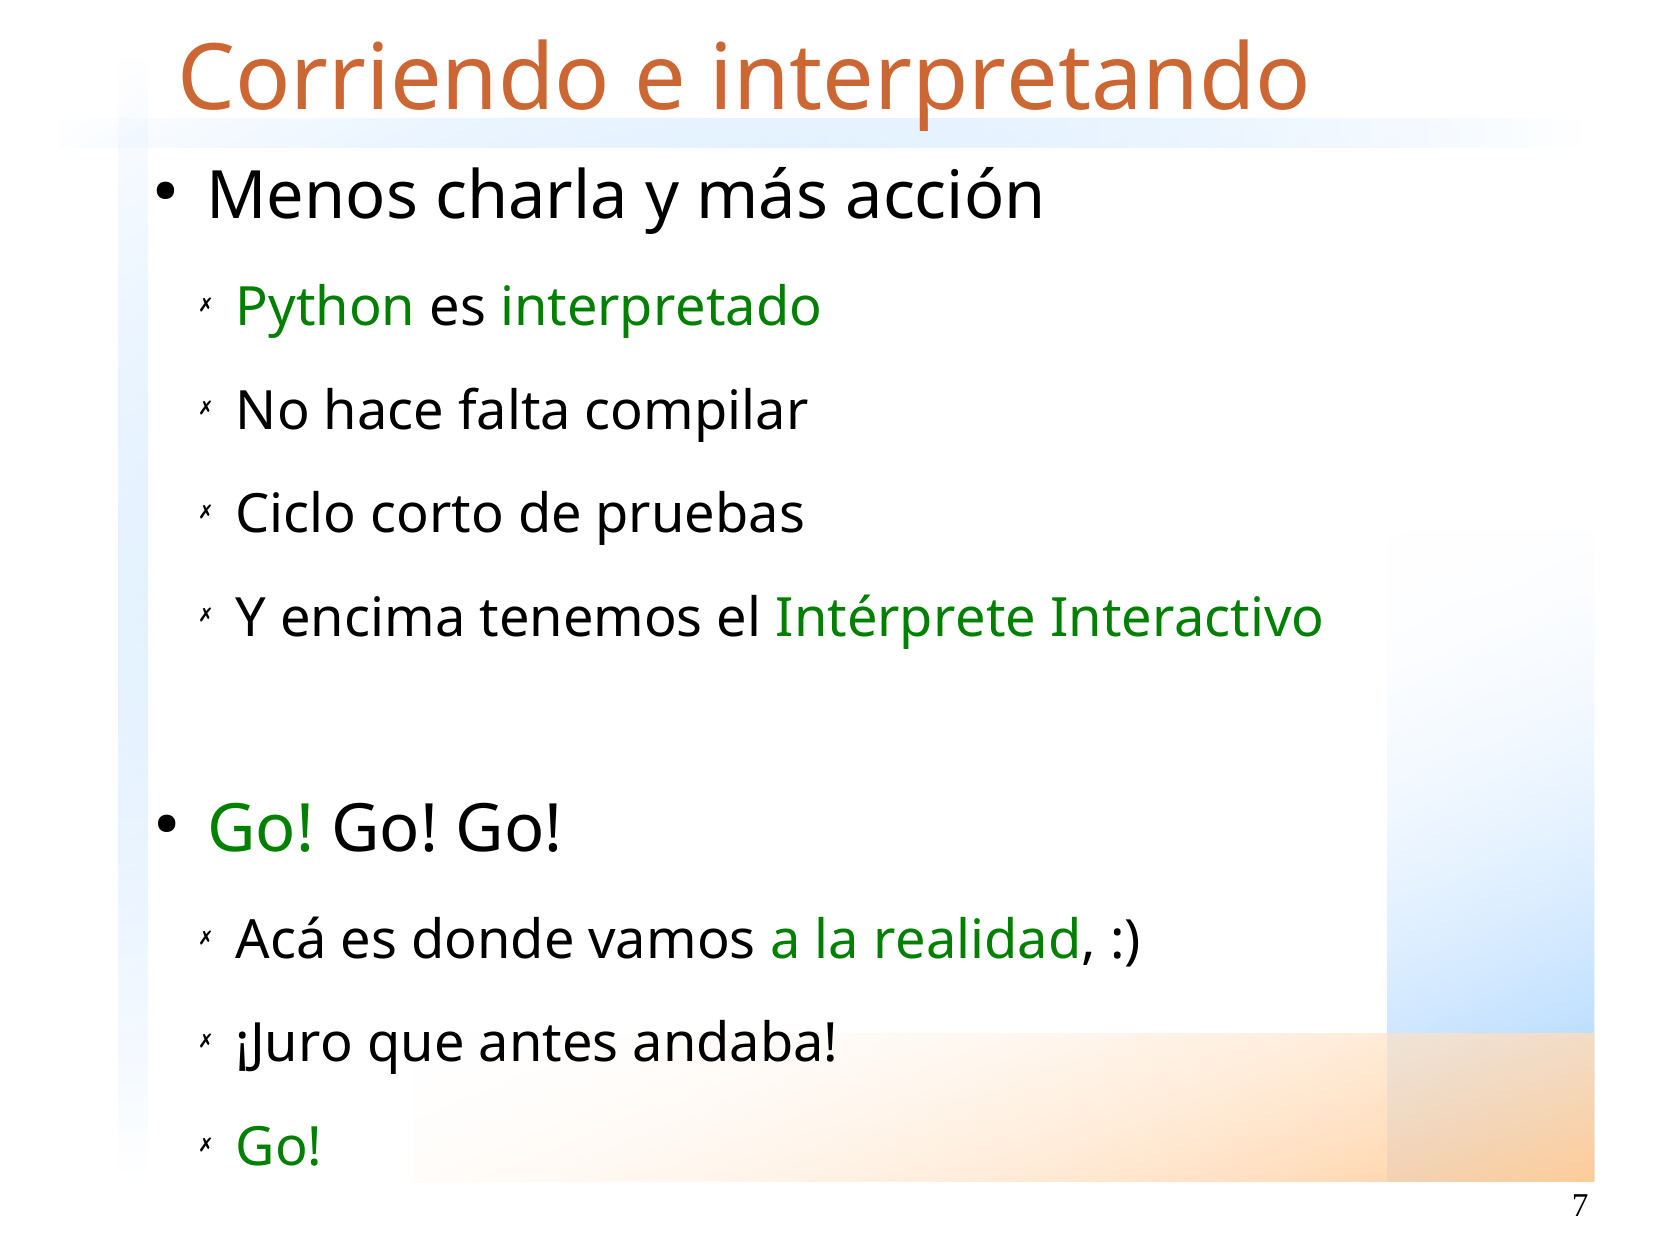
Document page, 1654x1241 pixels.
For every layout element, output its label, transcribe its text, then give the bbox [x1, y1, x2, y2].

title Corriendo e interpretando [177, 0, 1595, 147]
text_box Menos charla y más acción Python es interpretado No hace falta compilar Ciclo corto de pruebas Y encima tenemos el Intérprete Interactivo Go! Go! Go! Acá es donde vamos a la realidad, :) ¡Juro que antes andaba! Go! [118, 147, 1595, 1182]
